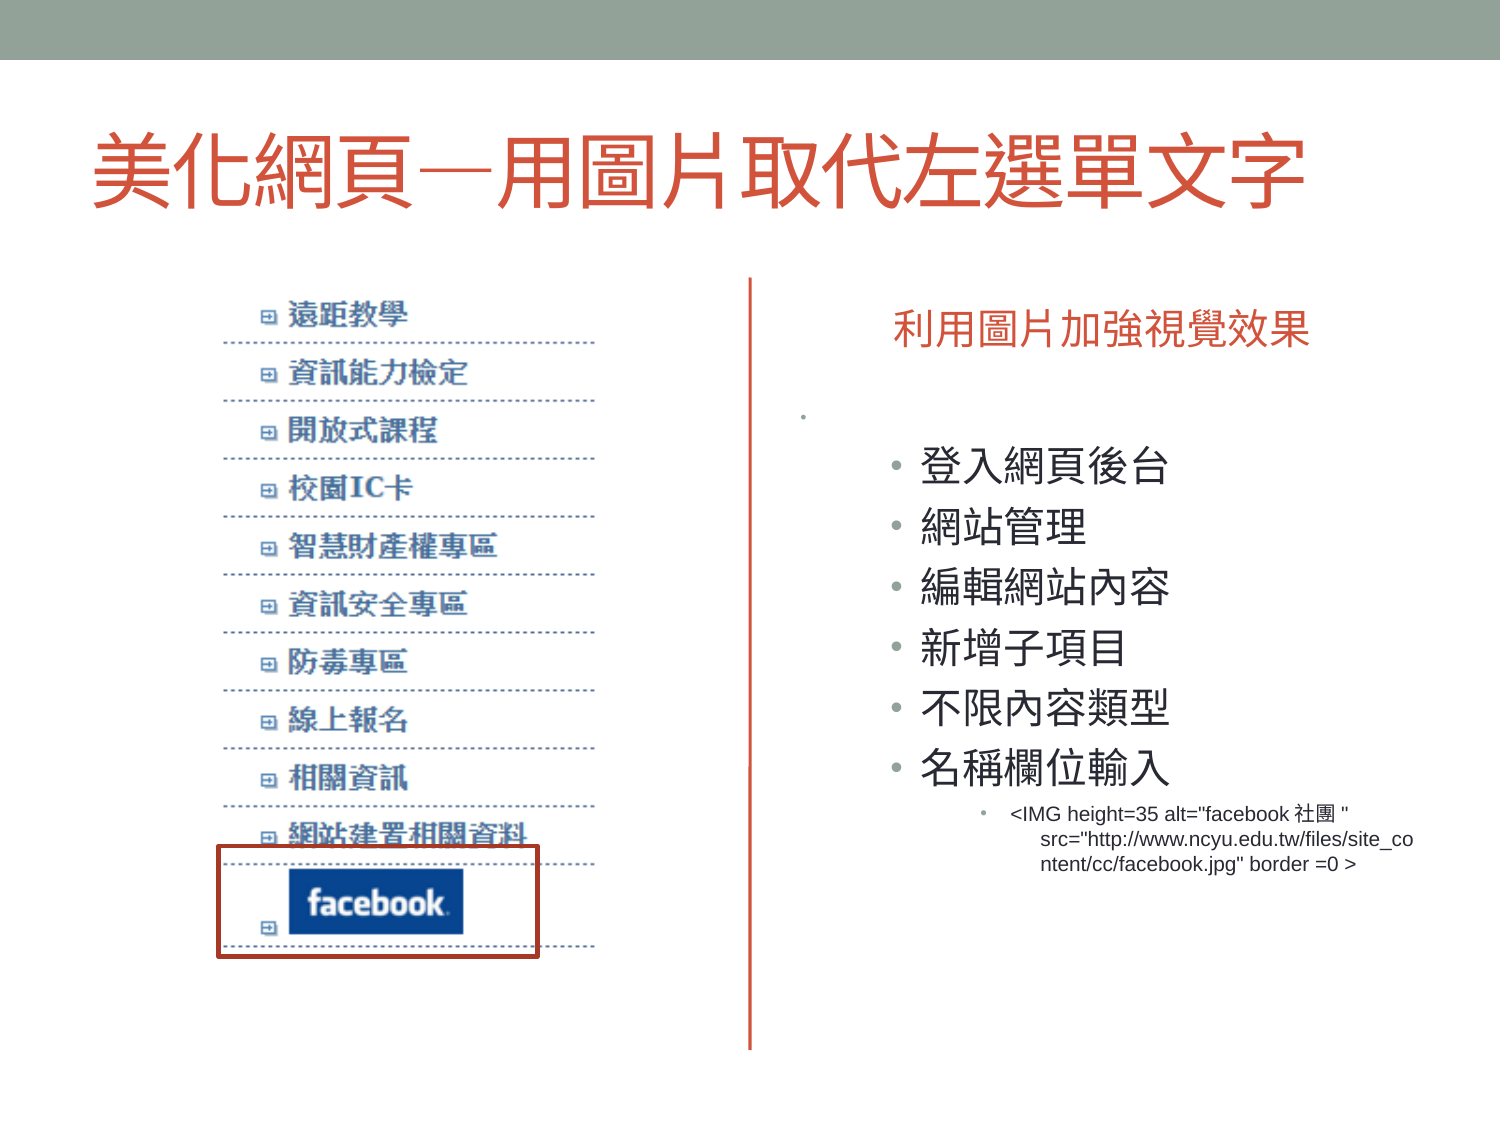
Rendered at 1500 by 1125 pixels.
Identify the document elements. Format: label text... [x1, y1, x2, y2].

list 利用圖片加強視覺效果 [780, 275, 1426, 380]
text_box [218, 846, 537, 957]
title 美化網頁—用圖片取代左選單文字 [75, 87, 1426, 251]
list 登入網頁後台 網站管理 編輯網站內容 新增子項目 不限內容類型 名稱欄位輸入 <IMG height=35 alt="facebook社團" src="http://www.ncyu.edu.tw/files/site_content/cc/facebook.jpg" border =0 > [785, 397, 1431, 1046]
picture [194, 290, 621, 987]
